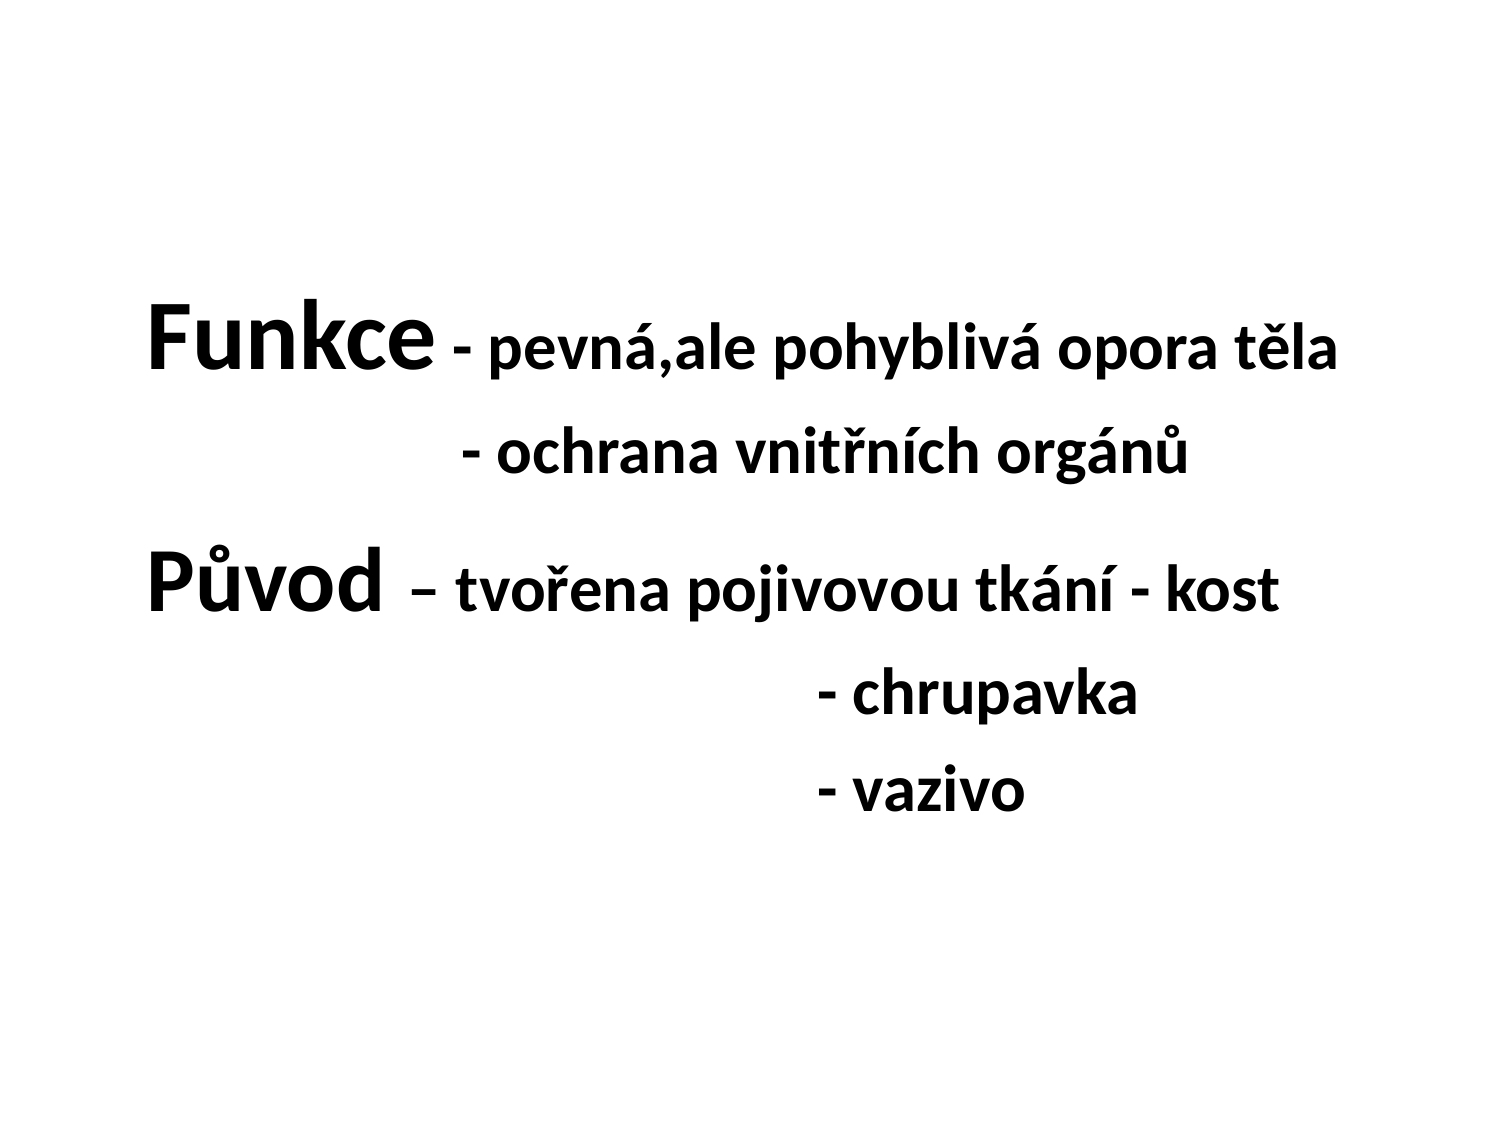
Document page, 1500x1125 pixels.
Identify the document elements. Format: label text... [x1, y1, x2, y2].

list Funkce - pevná,ale pohyblivá opora těla - ochrana vnitřních orgánů Původ – tvořena pojivovou tkání - kost - chrupavka - vazivo [75, 262, 1426, 1005]
